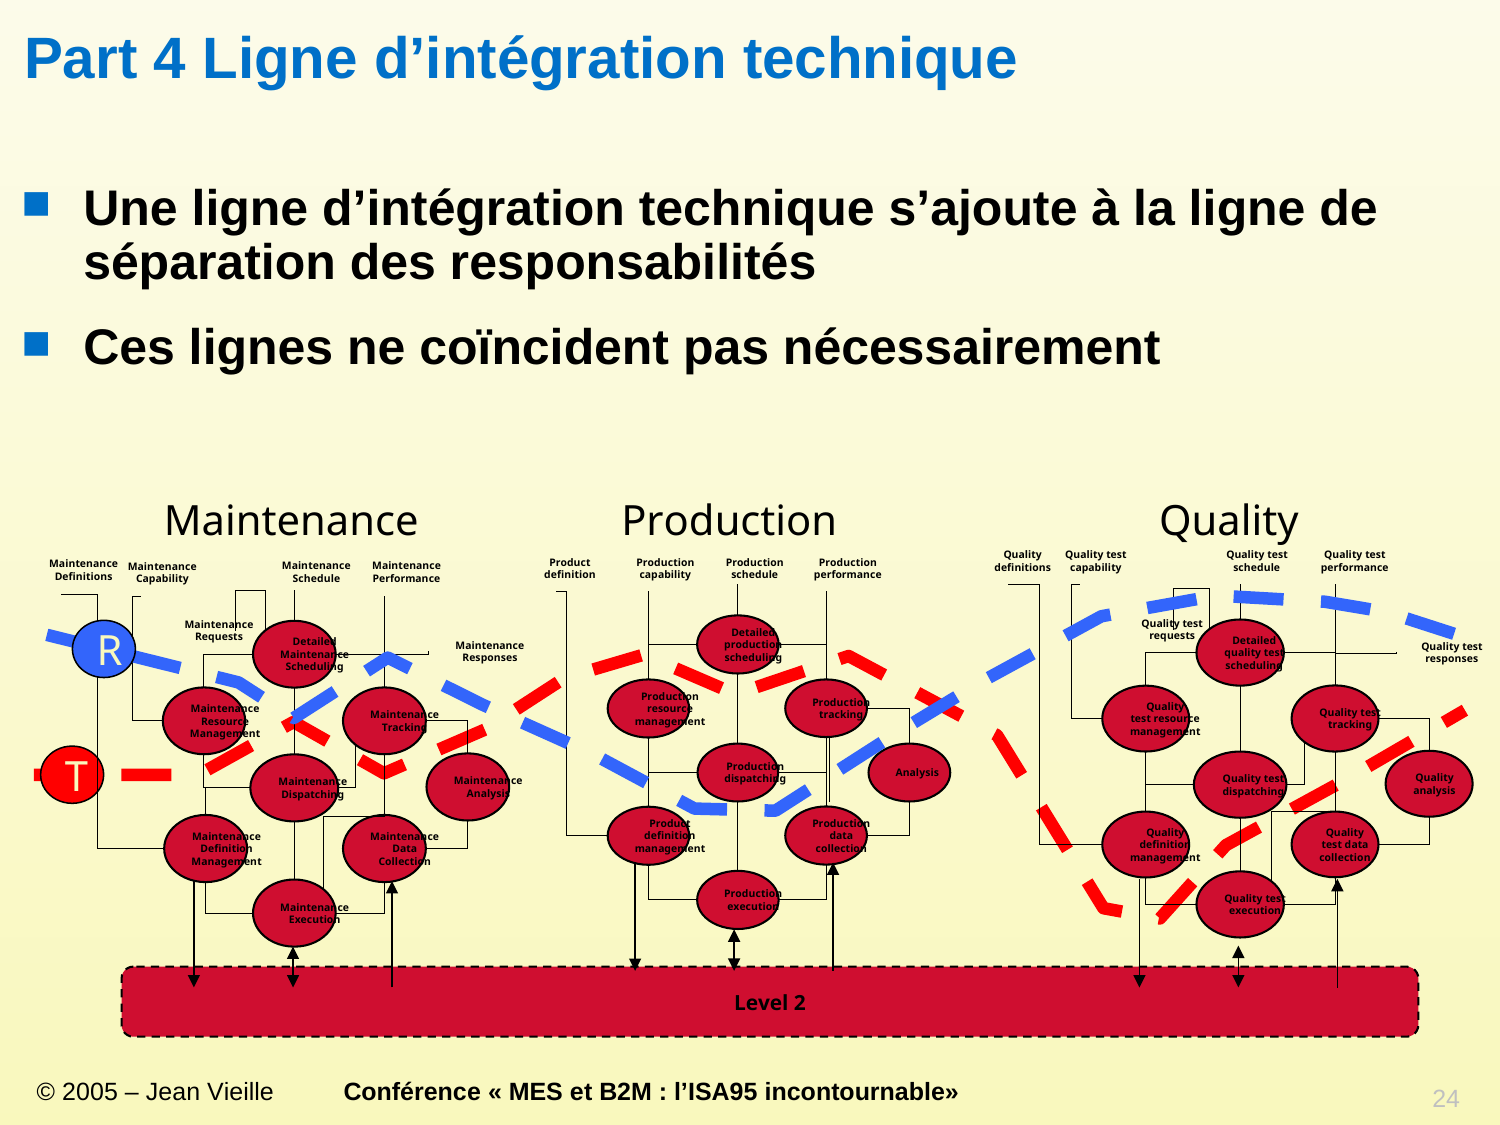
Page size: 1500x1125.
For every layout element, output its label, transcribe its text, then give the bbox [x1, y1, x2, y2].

text_box Quality test execution [1196, 871, 1284, 938]
text_box Maintenance Responses [428, 627, 507, 676]
text_box Maintenance Performance [345, 552, 424, 597]
text_box Quality test data collection [1291, 811, 1379, 878]
text_box Production schedule [699, 552, 777, 592]
text_box Product definition management [607, 806, 689, 865]
text_box Detailed production scheduling [697, 615, 779, 674]
text_box Production resource management [607, 679, 689, 738]
text_box Maintenance [148, 486, 434, 552]
title Part 4 Ligne d’intégration technique [9, 12, 1476, 151]
text_box Analysis [868, 743, 951, 802]
text_box Quality definitions [967, 536, 1050, 585]
text_box Maintenance Tracking [342, 687, 426, 755]
text_box Maintenance Schedule [255, 552, 334, 597]
text_box Quality definition management [1102, 811, 1190, 878]
text_box T [99, 759, 104, 790]
text_box Maintenance Definitions [22, 545, 101, 595]
text_box Maintenance Execution [253, 879, 336, 947]
text_box Maintenance Capability [101, 547, 180, 597]
text_box Level 2 [121, 966, 1419, 1037]
text_box Quality test tracking [1291, 685, 1379, 752]
text_box Quality [1144, 486, 1314, 552]
text_box Quality test requests [1118, 605, 1174, 653]
text_box Production [606, 486, 853, 552]
text_box Production dispatching [697, 743, 779, 802]
text_box T [40, 746, 98, 804]
text_box Maintenance Dispatching [250, 754, 339, 822]
text_box Production performance [787, 551, 865, 592]
text_box Product definition [517, 545, 595, 592]
text_box Production execution [697, 870, 779, 929]
text_box Quality test dispatching [1193, 751, 1287, 818]
text_box Maintenance Data Collection [342, 814, 426, 883]
text_box Detailed Maintenance Scheduling [253, 620, 336, 688]
text_box Production data collection [785, 806, 867, 865]
text_box Maintenance Requests [158, 606, 236, 655]
text_box Maintenance Resource Management [162, 687, 246, 755]
text_box Quality test schedule [1199, 552, 1282, 585]
text_box Quality test capability [1044, 536, 1121, 585]
text_box Production capability [610, 552, 687, 592]
text_box Detailed quality test scheduling [1196, 619, 1284, 686]
text_box Maintenance Analysis [426, 753, 510, 821]
text_box R [72, 620, 136, 678]
list Une ligne d’intégration technique s’ajoute à la ligne de séparation des responsabilités Ces lignes ne coïncident pas nécessairement [12, 174, 1476, 428]
text_box Quality analysis [1385, 750, 1473, 817]
text_box Quality test performance [1293, 536, 1376, 585]
text_box Production tracking [785, 679, 867, 738]
text_box Quality test responses [1396, 629, 1462, 677]
text_box Maintenance Definition Management [164, 814, 247, 883]
text_box Quality test resource management [1102, 685, 1190, 752]
